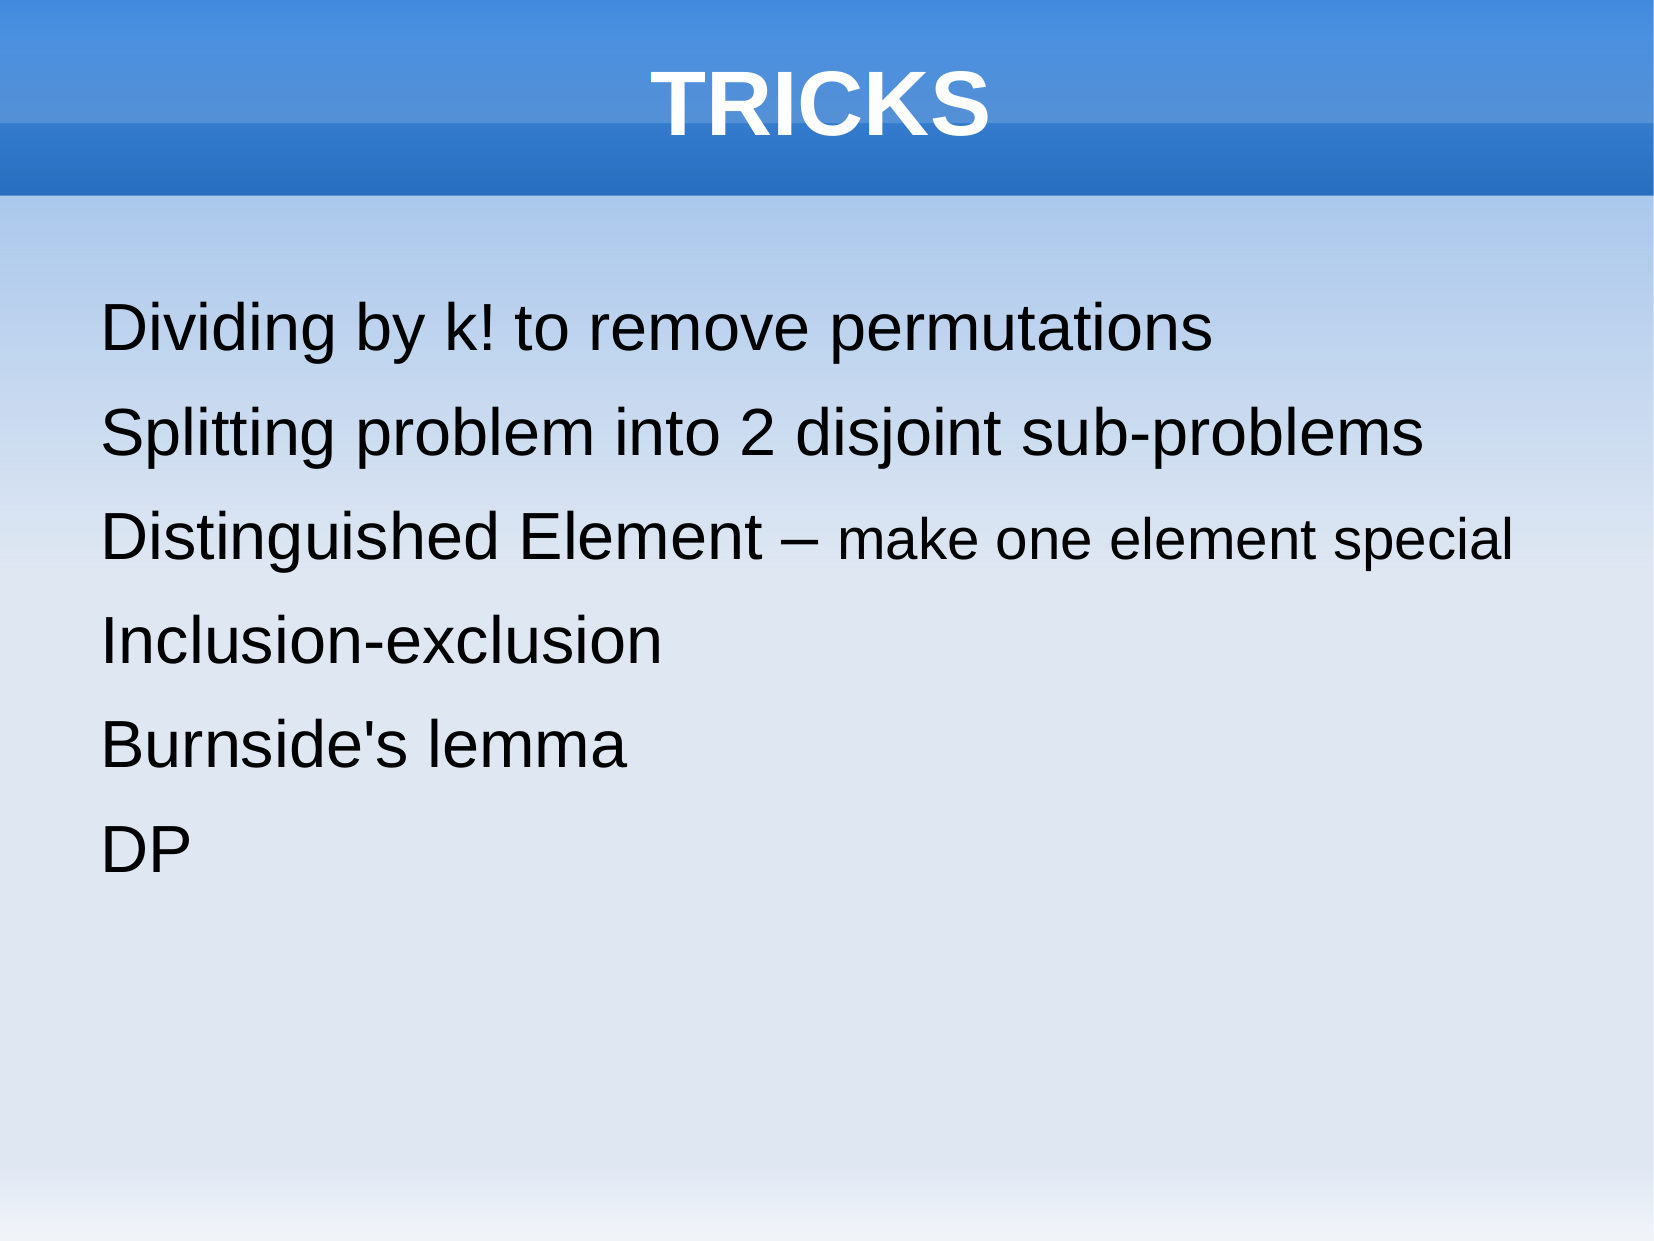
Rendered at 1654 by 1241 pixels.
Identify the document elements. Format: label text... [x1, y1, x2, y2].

picture [0, 0, 1654, 1241]
title TRICKS [76, 7, 1565, 200]
list Dividing by k! to remove permutations Splitting problem into 2 disjoint sub-problems Distinguished Element – make one element special Inclusion-exclusion Burnside's lemma DP [82, 290, 1571, 1094]
